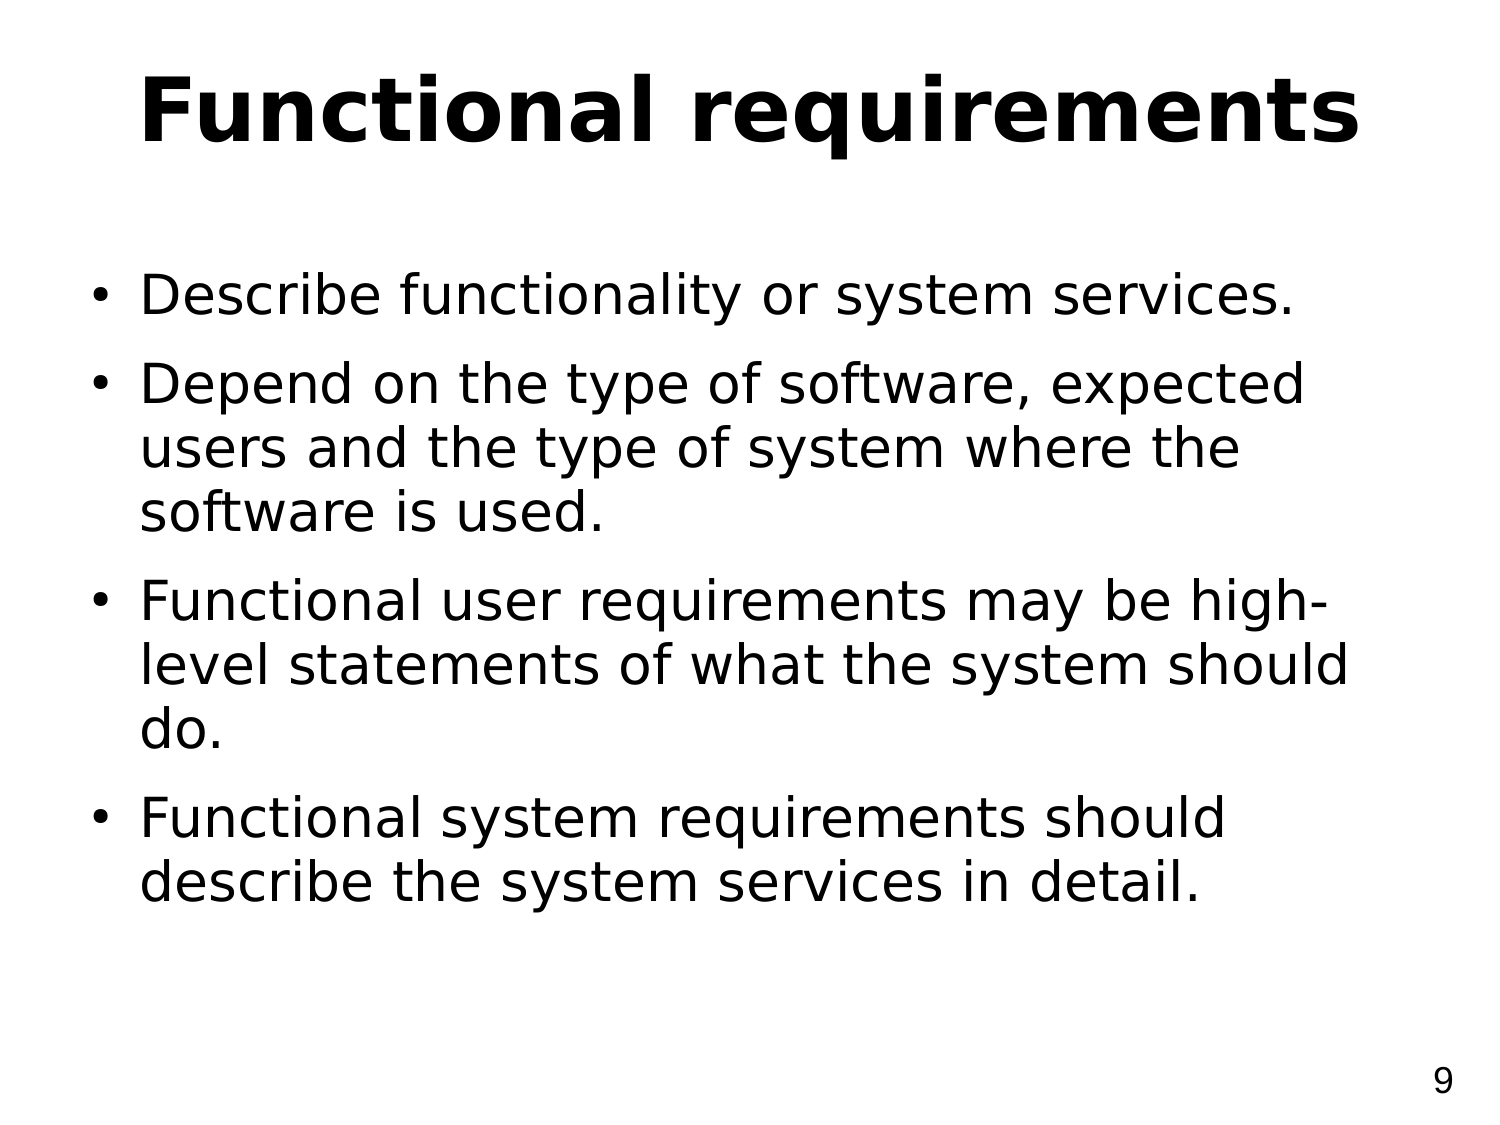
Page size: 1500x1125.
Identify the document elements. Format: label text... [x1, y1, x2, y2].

list Describe functionality or system services. Depend on the type of software, expected users and the type of system where the software is used. Functional user requirements may be high-level statements of what the system should do. Functional system requirements should describe the system services in detail. [75, 263, 1425, 916]
title Functional requirements [75, 44, 1425, 177]
